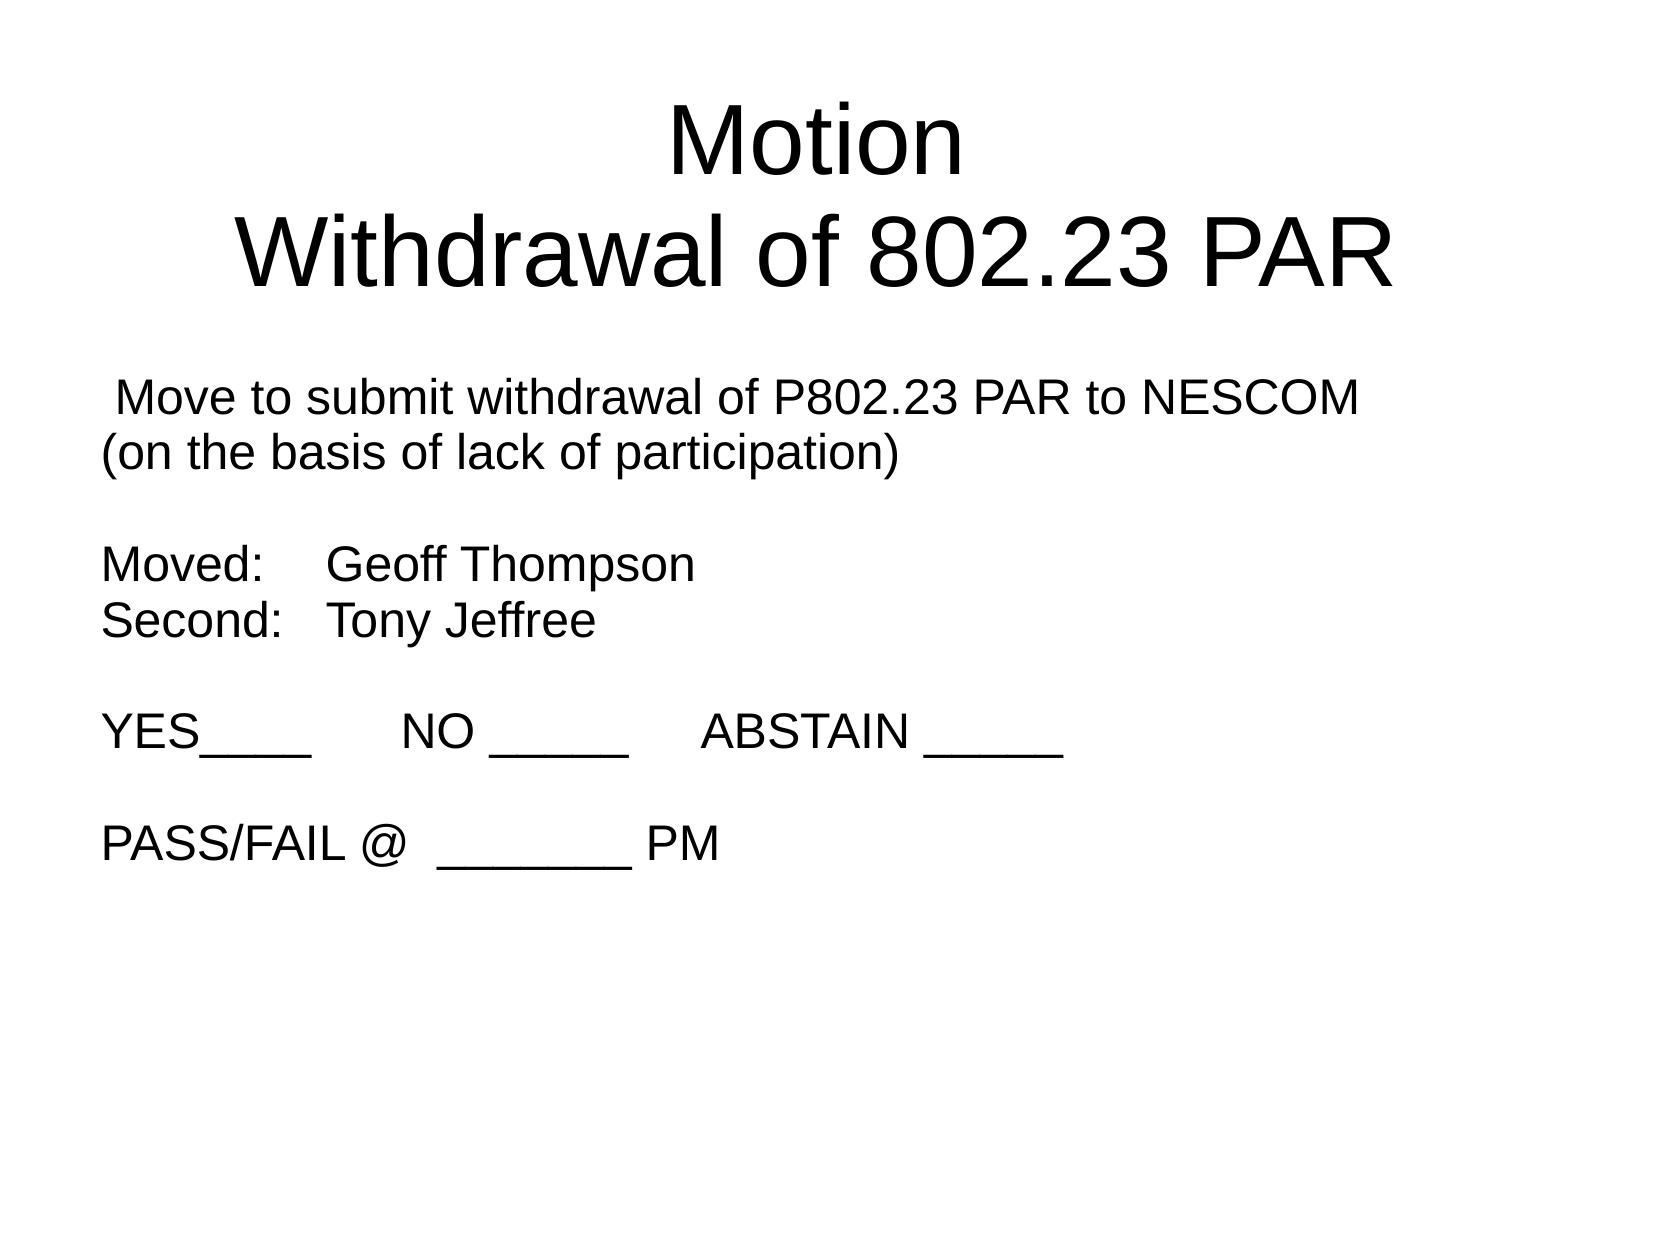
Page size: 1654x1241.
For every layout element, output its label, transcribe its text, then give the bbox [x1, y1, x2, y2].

text_box Move to submit withdrawal of P802.23 PAR to NESCOM (on the basis of lack of participation) Moved: Geoff Thompson Second: Tony Jeffree YES____ NO _____ ABSTAIN _____ PASS/FAIL @ _______ PM [85, 361, 1376, 879]
text_box Motion Withdrawal of 802.23 PAR [219, 76, 1415, 316]
